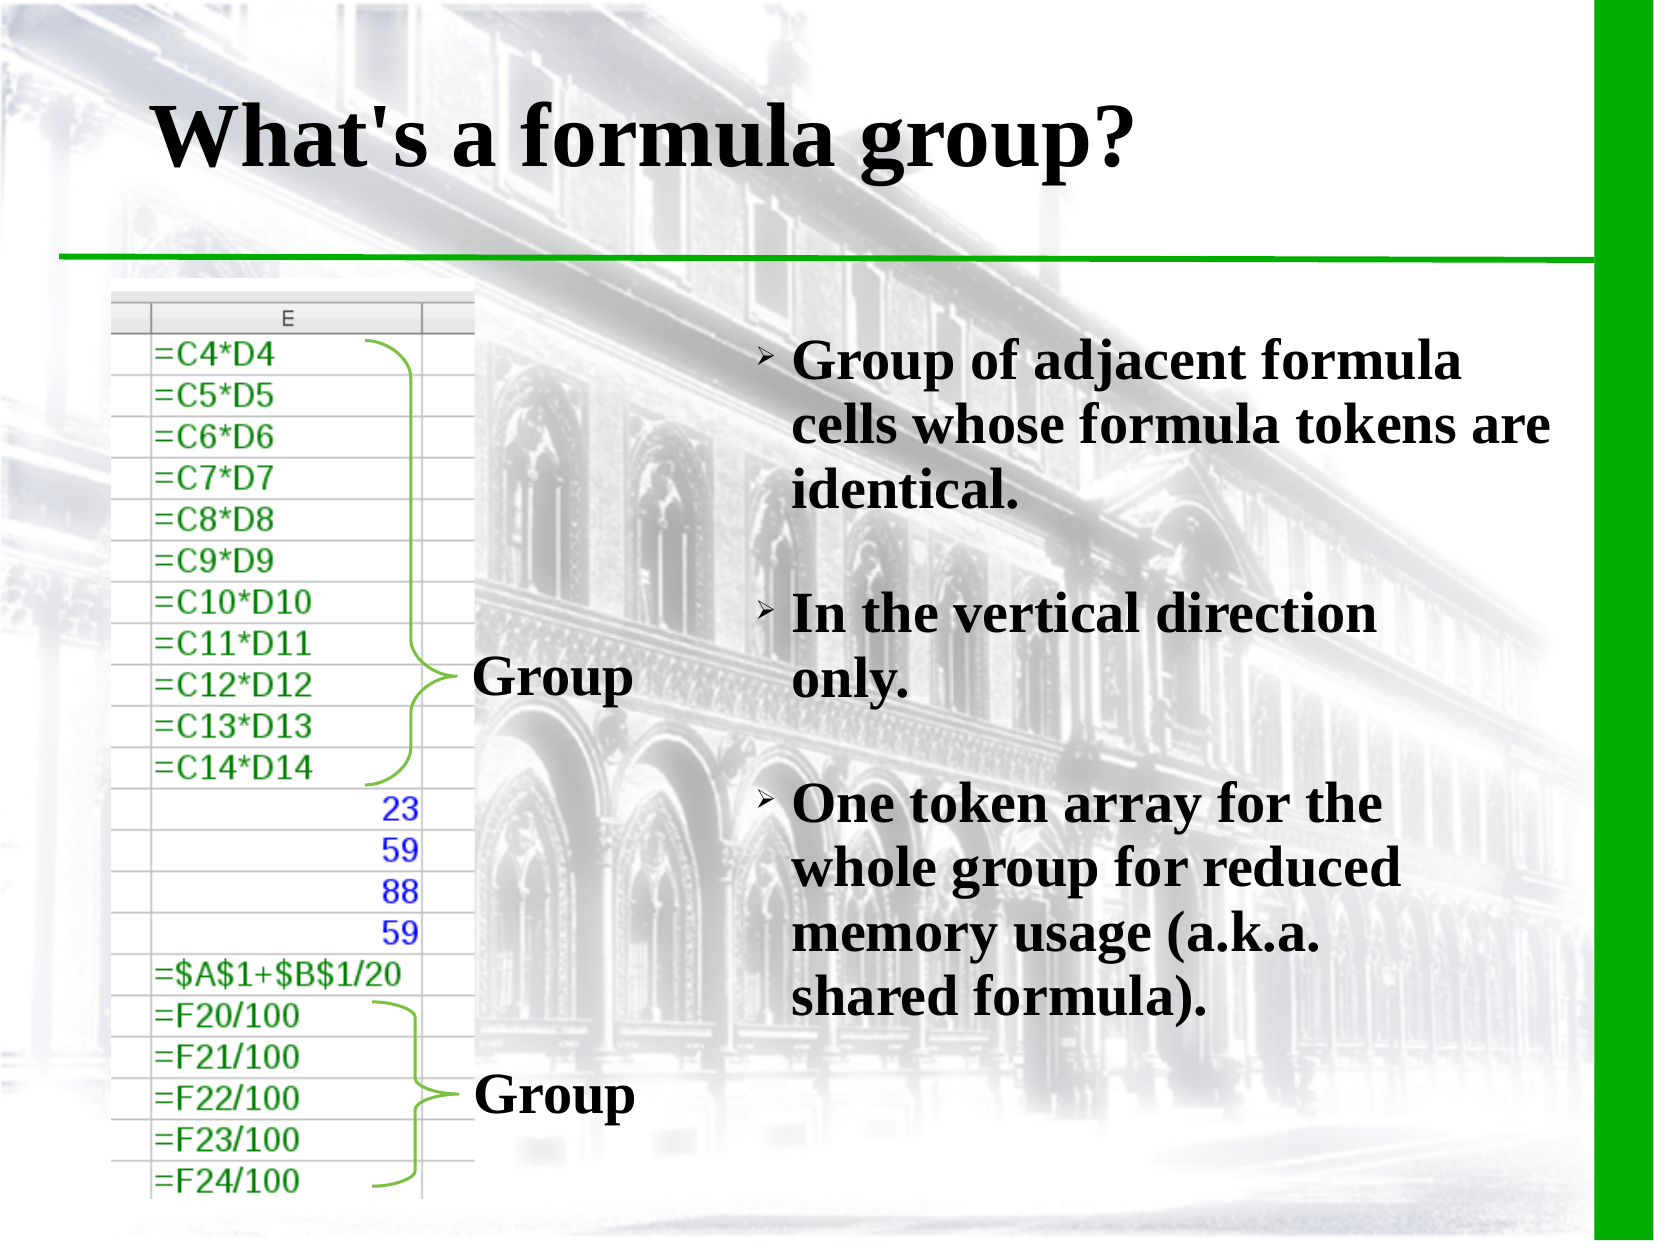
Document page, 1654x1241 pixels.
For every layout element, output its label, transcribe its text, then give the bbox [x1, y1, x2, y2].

title What's a formula group? [148, 46, 1512, 225]
text_box Group [456, 636, 692, 716]
picture [0, 2, 1594, 1241]
text_box Group [458, 1054, 693, 1134]
text_box Group of adjacent formula cells whose formula tokens are identical. In the vertical direction only. One token array for the whole group for reduced memory usage (a.k.a. shared formula). [740, 319, 1591, 1036]
